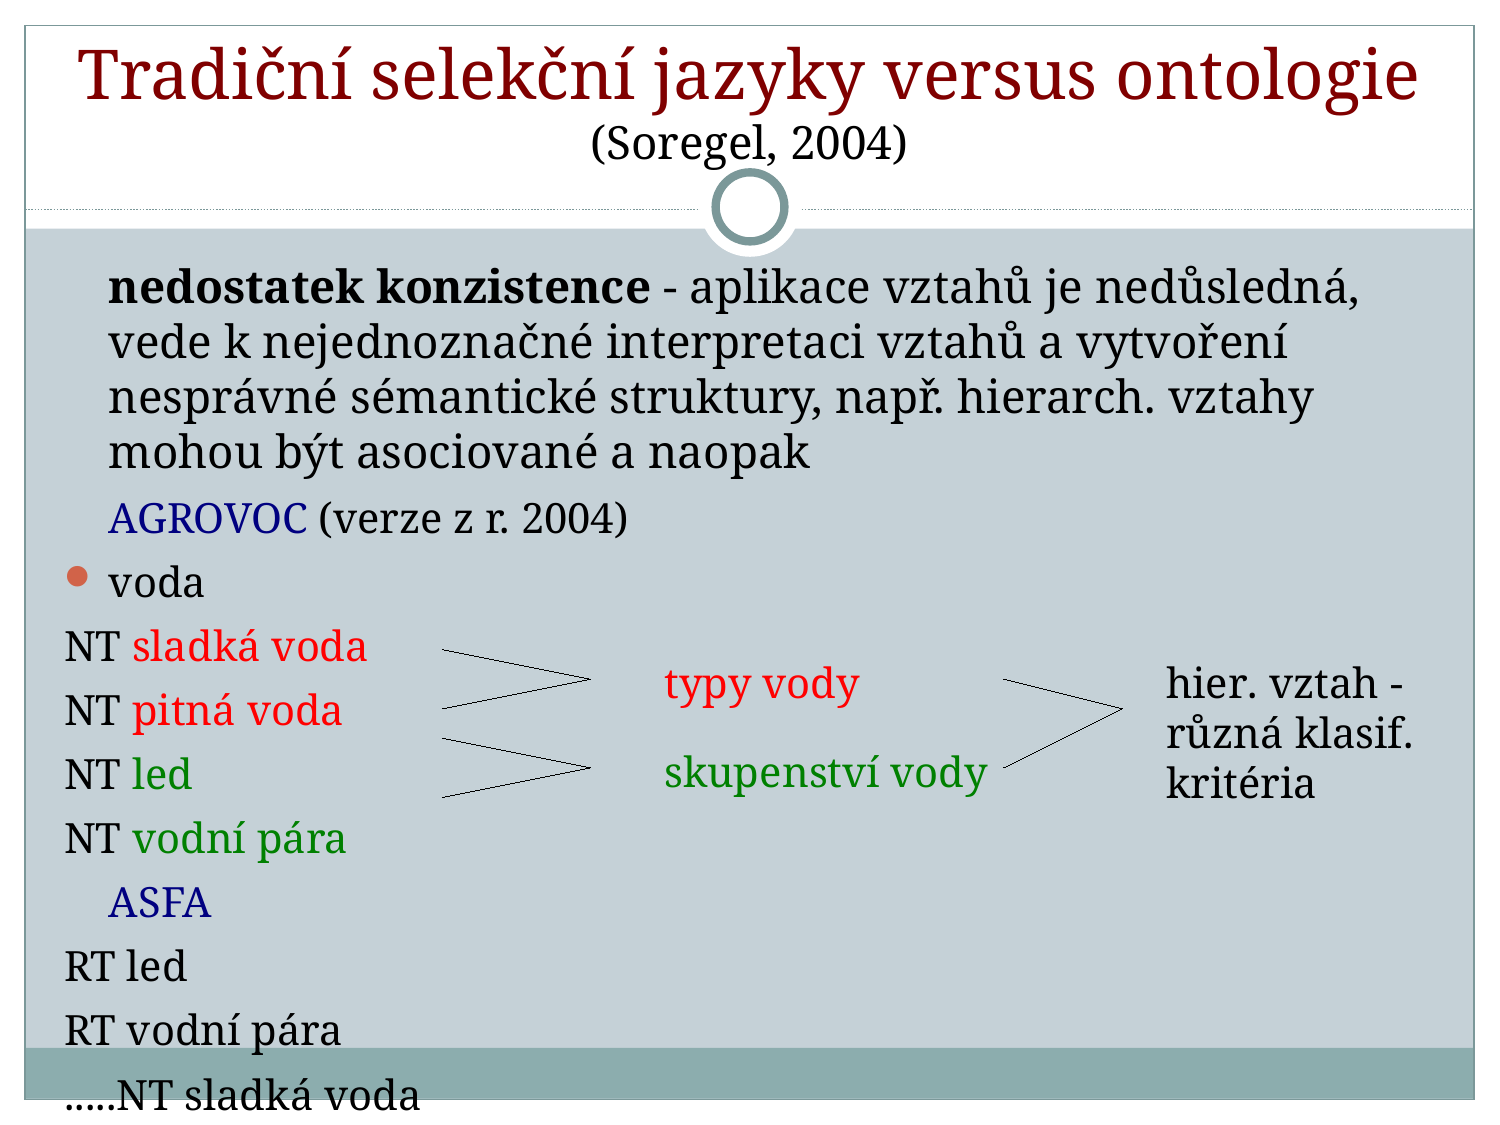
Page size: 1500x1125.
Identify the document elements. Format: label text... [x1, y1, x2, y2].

text_box hier. vztah - různá klasif. kritéria [1151, 649, 1447, 845]
title Tradiční selekční jazyky versus ontologie (Soregel, 2004) [49, 23, 1450, 177]
text_box typy vody [649, 649, 1034, 715]
text_box skupenství vody [649, 738, 1034, 804]
list nedostatek konzistence - aplikace vztahů je nedůsledná, vede k nejednoznačné interpretaci vztahů a vytvoření nesprávné sémantické struktury, např. hierarch. vztahy mohou být asociované a naopak AGROVOC (verze z r. 2004) voda NT sladká voda NT pitná voda NT led NT vodní pára ASFA RT led RT vodní pára .....NT sladká voda [49, 249, 1450, 1125]
